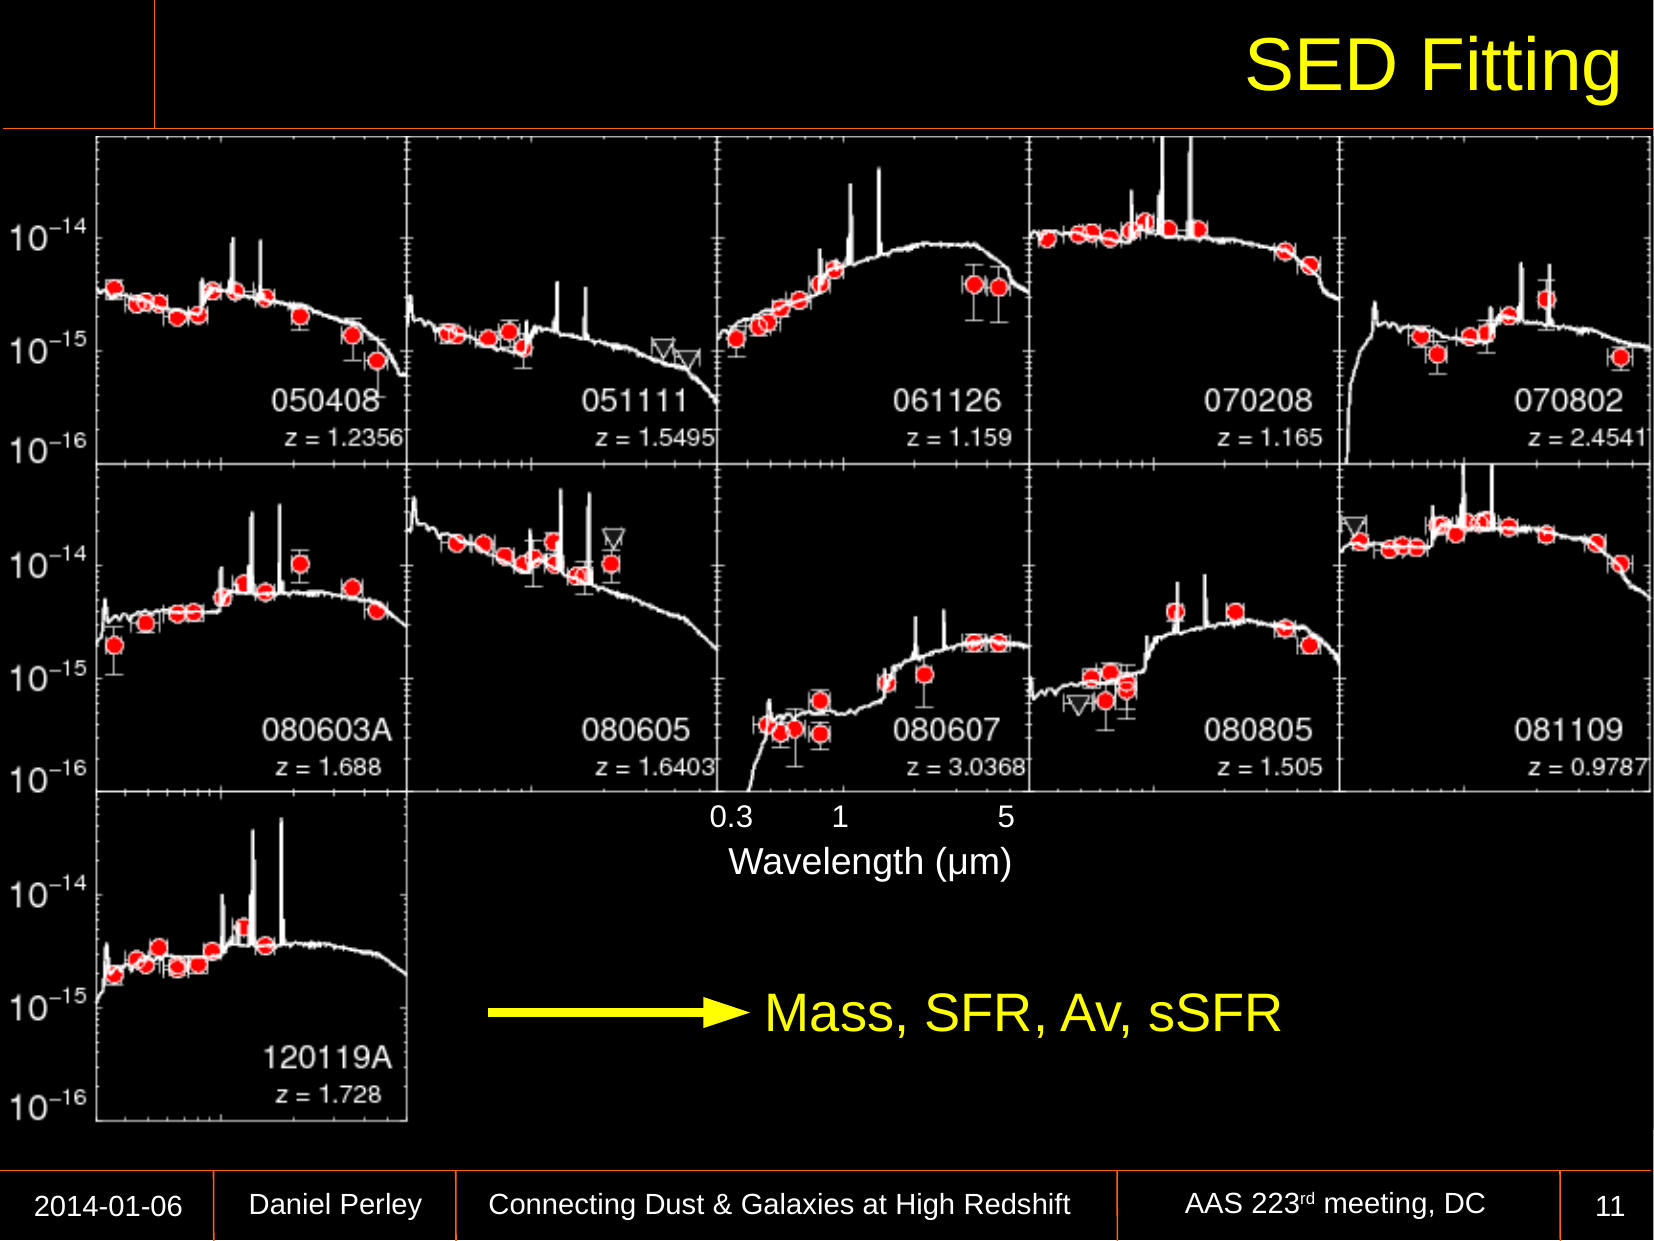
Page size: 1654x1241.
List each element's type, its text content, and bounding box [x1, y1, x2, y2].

title SED Fitting [187, 21, 1624, 108]
text_box 0.3 1 5 [694, 791, 1070, 842]
picture [4, 136, 1654, 1130]
text_box Mass, SFR, Av, sSFR [750, 975, 1426, 1051]
text_box Wavelength (μm) [682, 832, 1058, 890]
